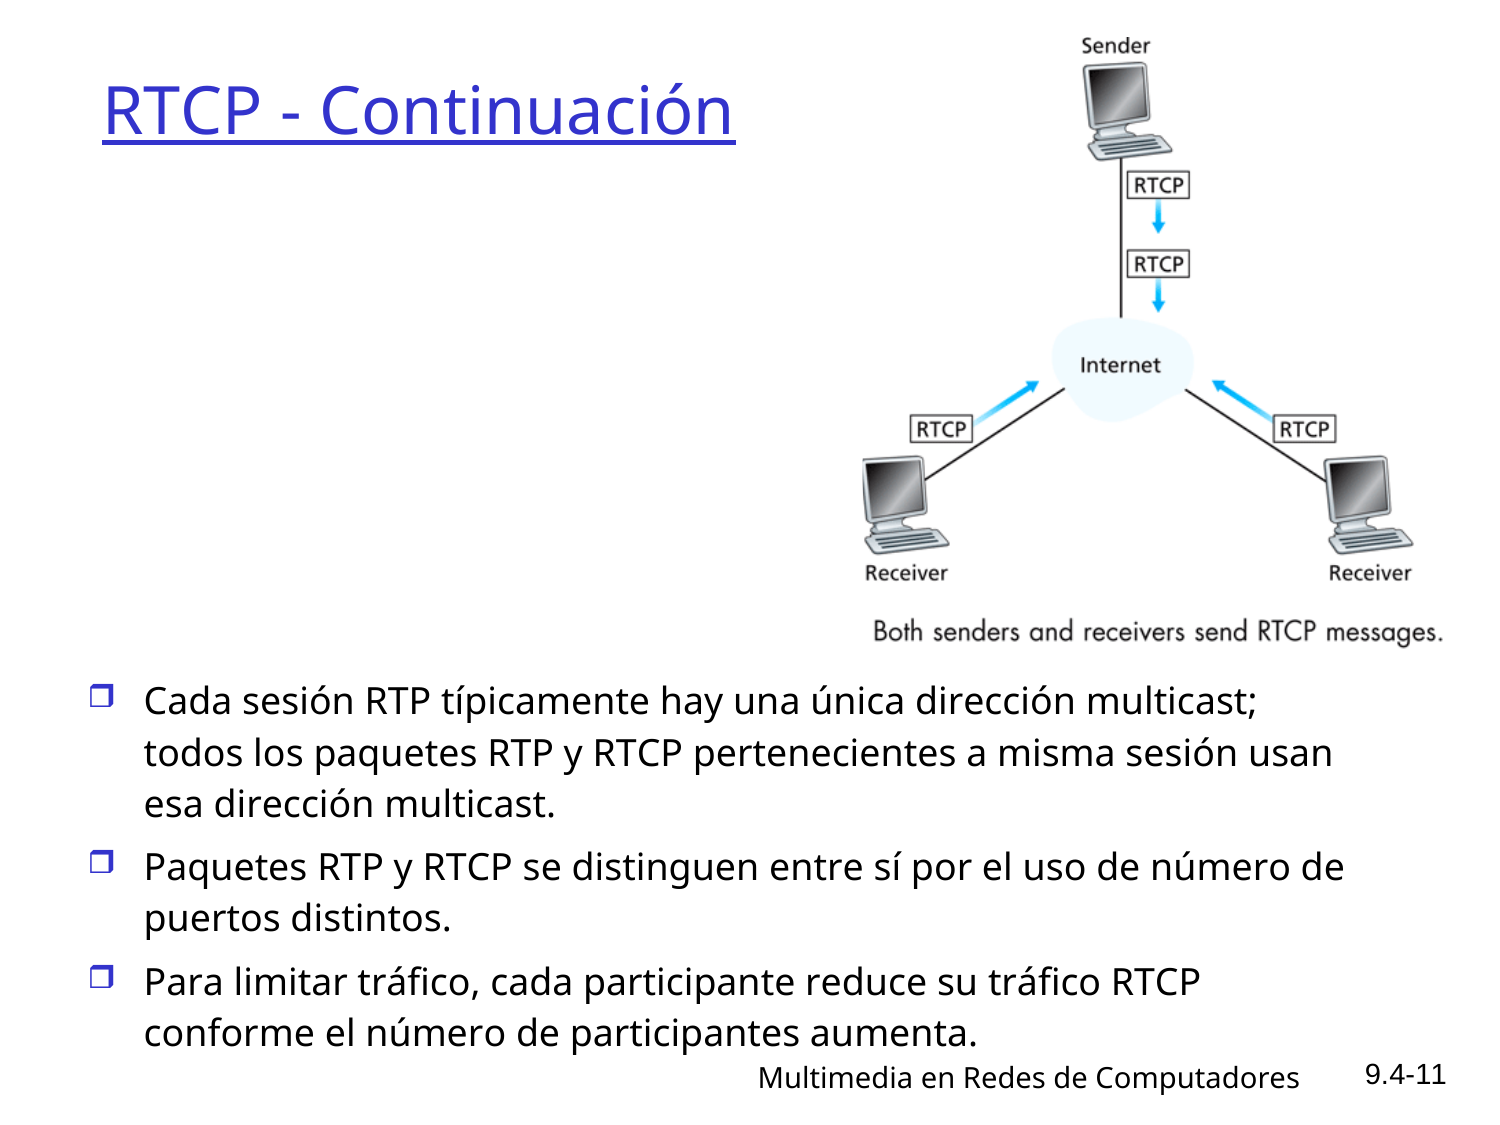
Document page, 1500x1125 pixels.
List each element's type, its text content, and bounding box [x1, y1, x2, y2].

title RTCP - Continuación [87, 37, 1363, 181]
list Cada sesión RTP típicamente hay una única dirección multicast; todos los paquetes RTP y RTCP pertenecientes a misma sesión usan esa dirección multicast. Paquetes RTP y RTCP se distinguen entre sí por el uso de número de puertos distintos. Para limitar tráfico, cada participante reduce su tráfico RTCP conforme el número de participantes aumenta. [87, 675, 1363, 1051]
picture [862, 37, 1447, 675]
